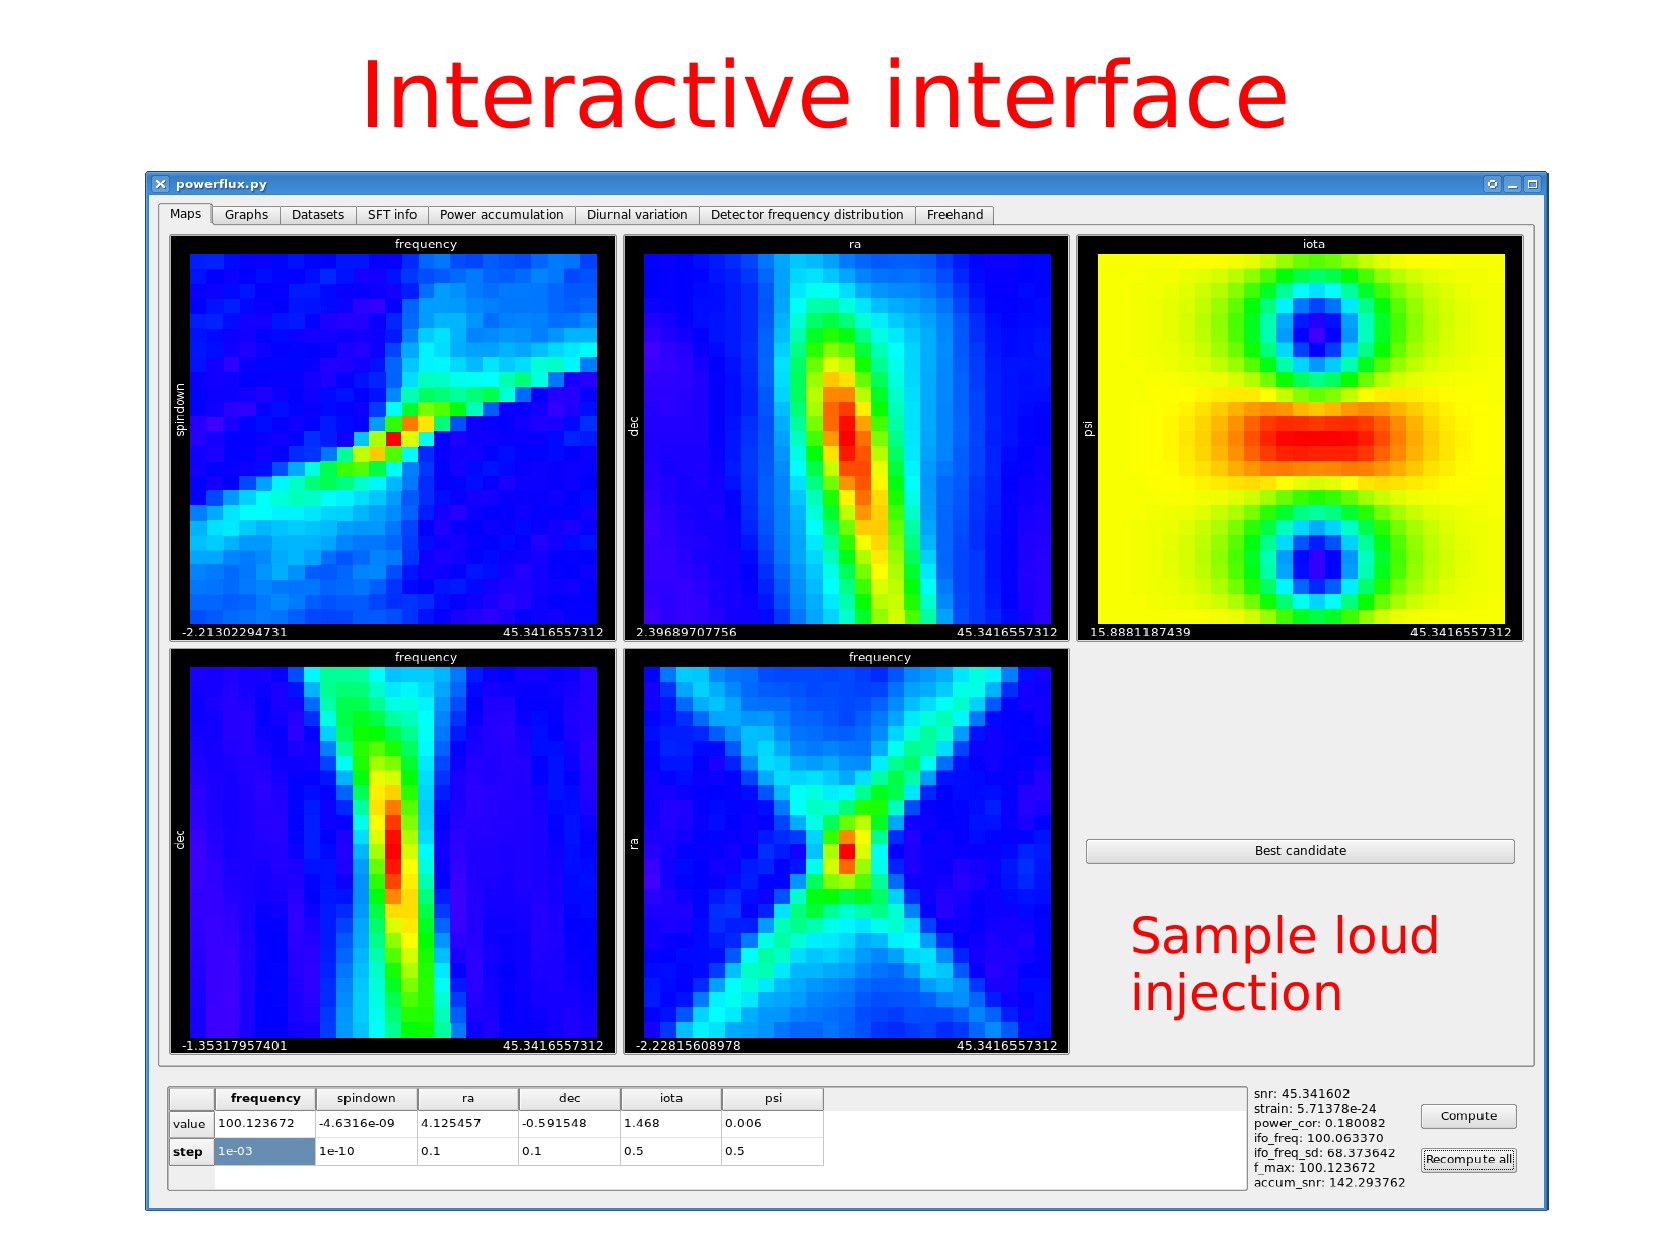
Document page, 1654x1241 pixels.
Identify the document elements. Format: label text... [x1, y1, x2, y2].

picture [145, 171, 1549, 1211]
text_box Sample loud injection [1115, 901, 1580, 1031]
title Interactive interface [82, 0, 1571, 193]
